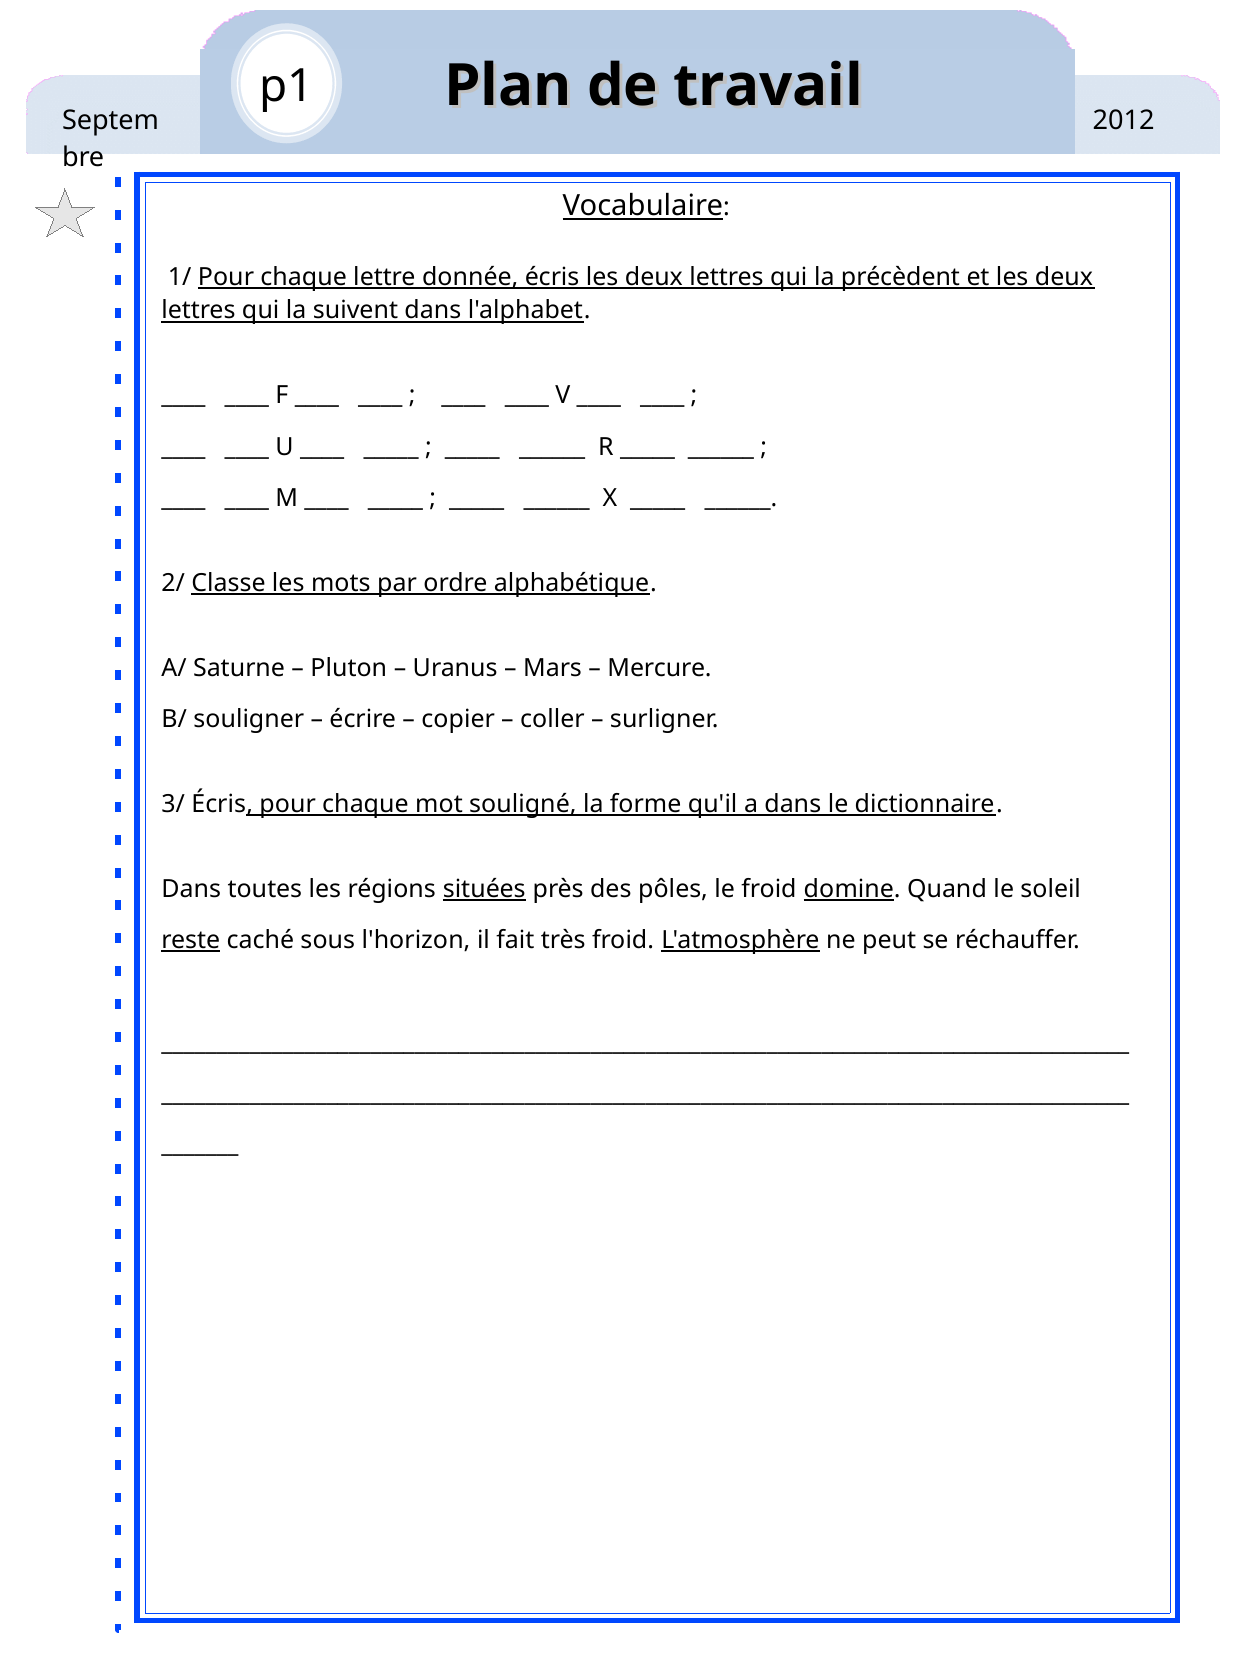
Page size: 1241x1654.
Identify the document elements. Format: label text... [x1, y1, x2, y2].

picture [26, 10, 1220, 154]
text_box [35, 188, 95, 237]
text_box Plan de travail [401, 35, 922, 142]
text_box Vocabulaire: 1/ Pour chaque lettre donnée, écris les deux lettres qui la précèdent et les deux lettres qui la suivent dans l'alphabet. ____ ____ F ____ ____ ; ____ ____ V ____ ____ ; ____ ____ U ____ _____ ; _____ ______ R _____ ______ ; ____ ____ M ____ _____ ; _____ ______ X _____ ______. 2/ Classe les mots par ordre alphabétique. A/ Saturne – Pluton – Uranus – Mars – Mercure. B/ souligner – écrire – copier – coller – surligner. 3/ Écris, pour chaque mot souligné, la forme qu'il a dans le dictionnaire. Dans toutes les régions situées près des pôles, le froid domine. Quand le soleil reste caché sous l'horizon, il fait très froid. L'atmosphère ne peut se réchauffer. _______________________________________________________________________________________________________________________________________________________________________________________ [146, 177, 1146, 1190]
table_header [140, 177, 1175, 1618]
text_box 2012 [1077, 93, 1220, 154]
text_box Septembre [47, 93, 189, 154]
